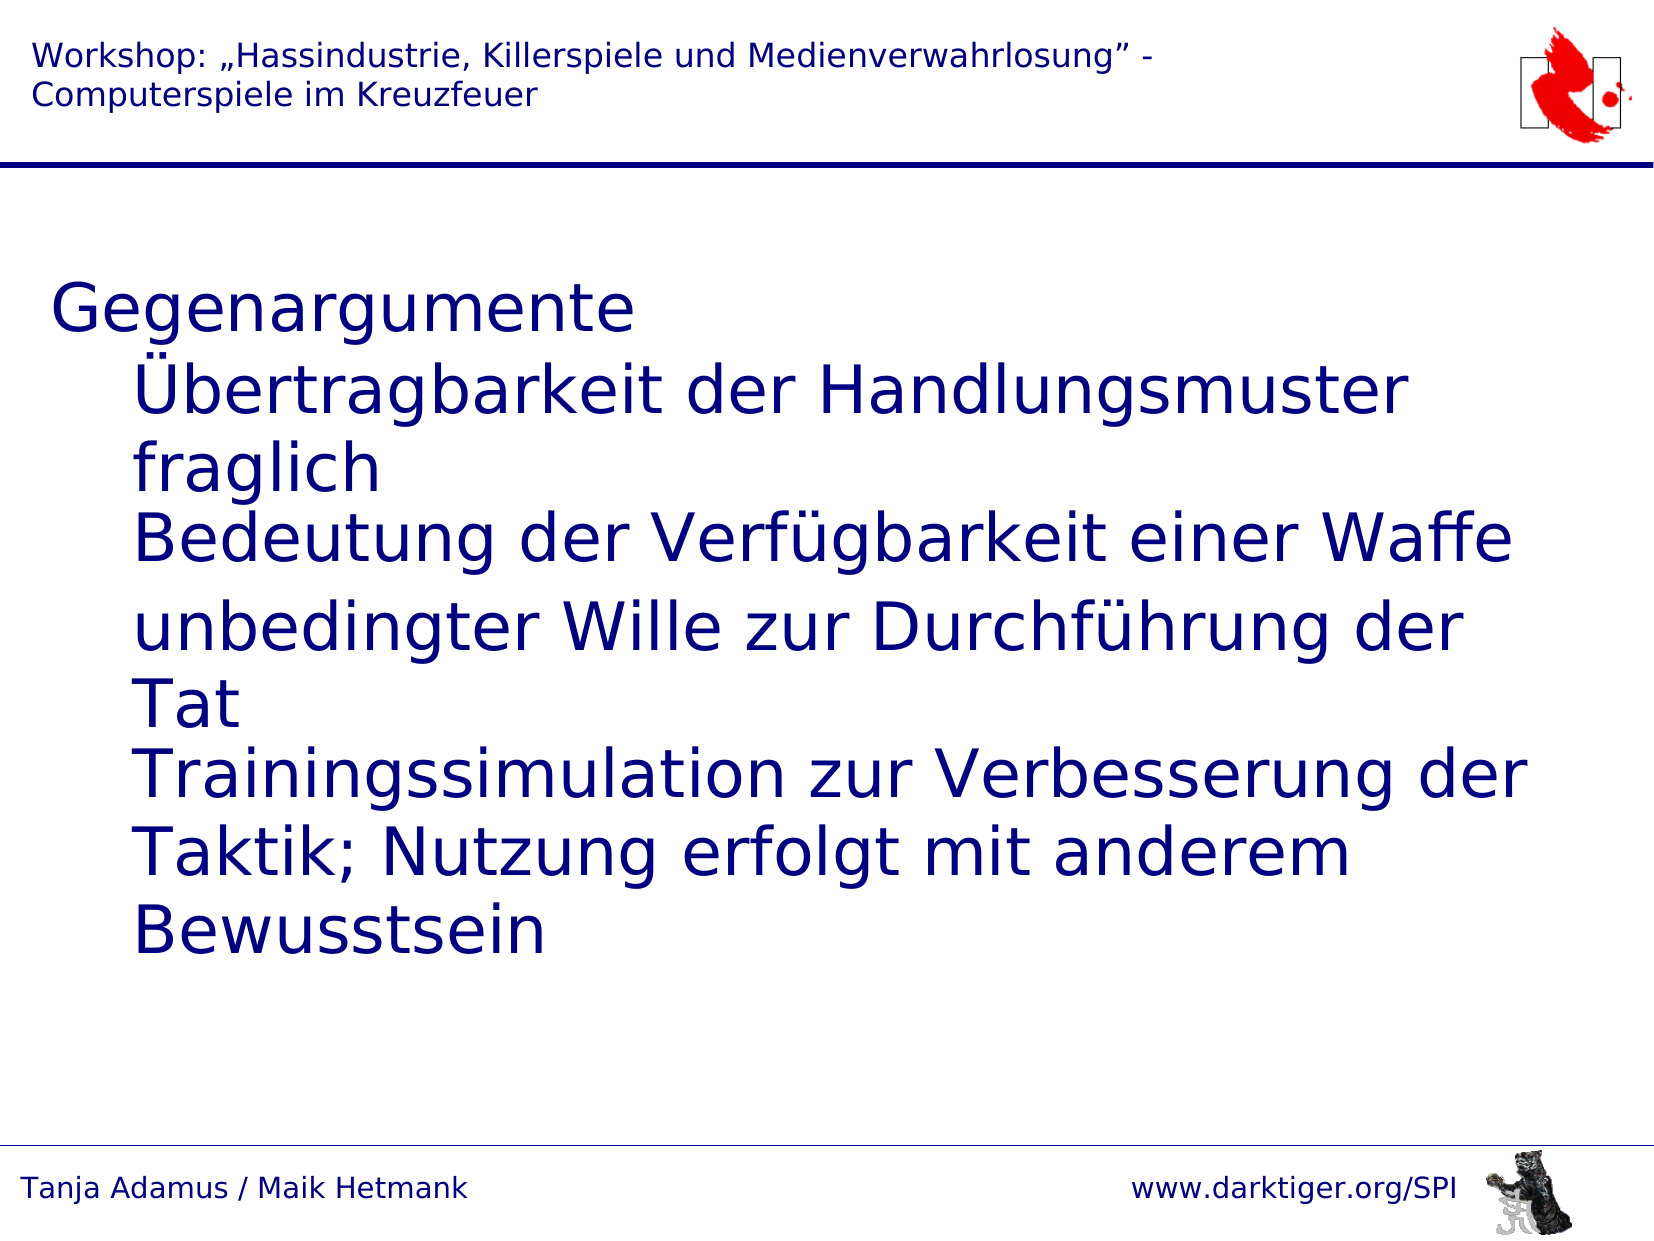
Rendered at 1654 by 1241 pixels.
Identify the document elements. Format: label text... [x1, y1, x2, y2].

text_box unbedingter Wille zur Durchführung der Tat [118, 580, 1595, 728]
text_box Gegenargumente [35, 261, 1565, 355]
text_box Übertragbarkeit der Handlungsmuster fraglich [118, 344, 1595, 492]
text_box Trainingssimulation zur Verbesserung der Taktik; Nutzung erfolgt mit anderem Bewusstsein [118, 728, 1595, 977]
picture [1503, 16, 1632, 148]
picture [1486, 1150, 1572, 1235]
text_box Workshop: „Hassindustrie, Killerspiele und Medienverwahrlosung” - Computerspiele im Kreuzfeuer [16, 29, 1418, 178]
text_box Bedeutung der Verfügbarkeit einer Waffe [118, 492, 1595, 580]
